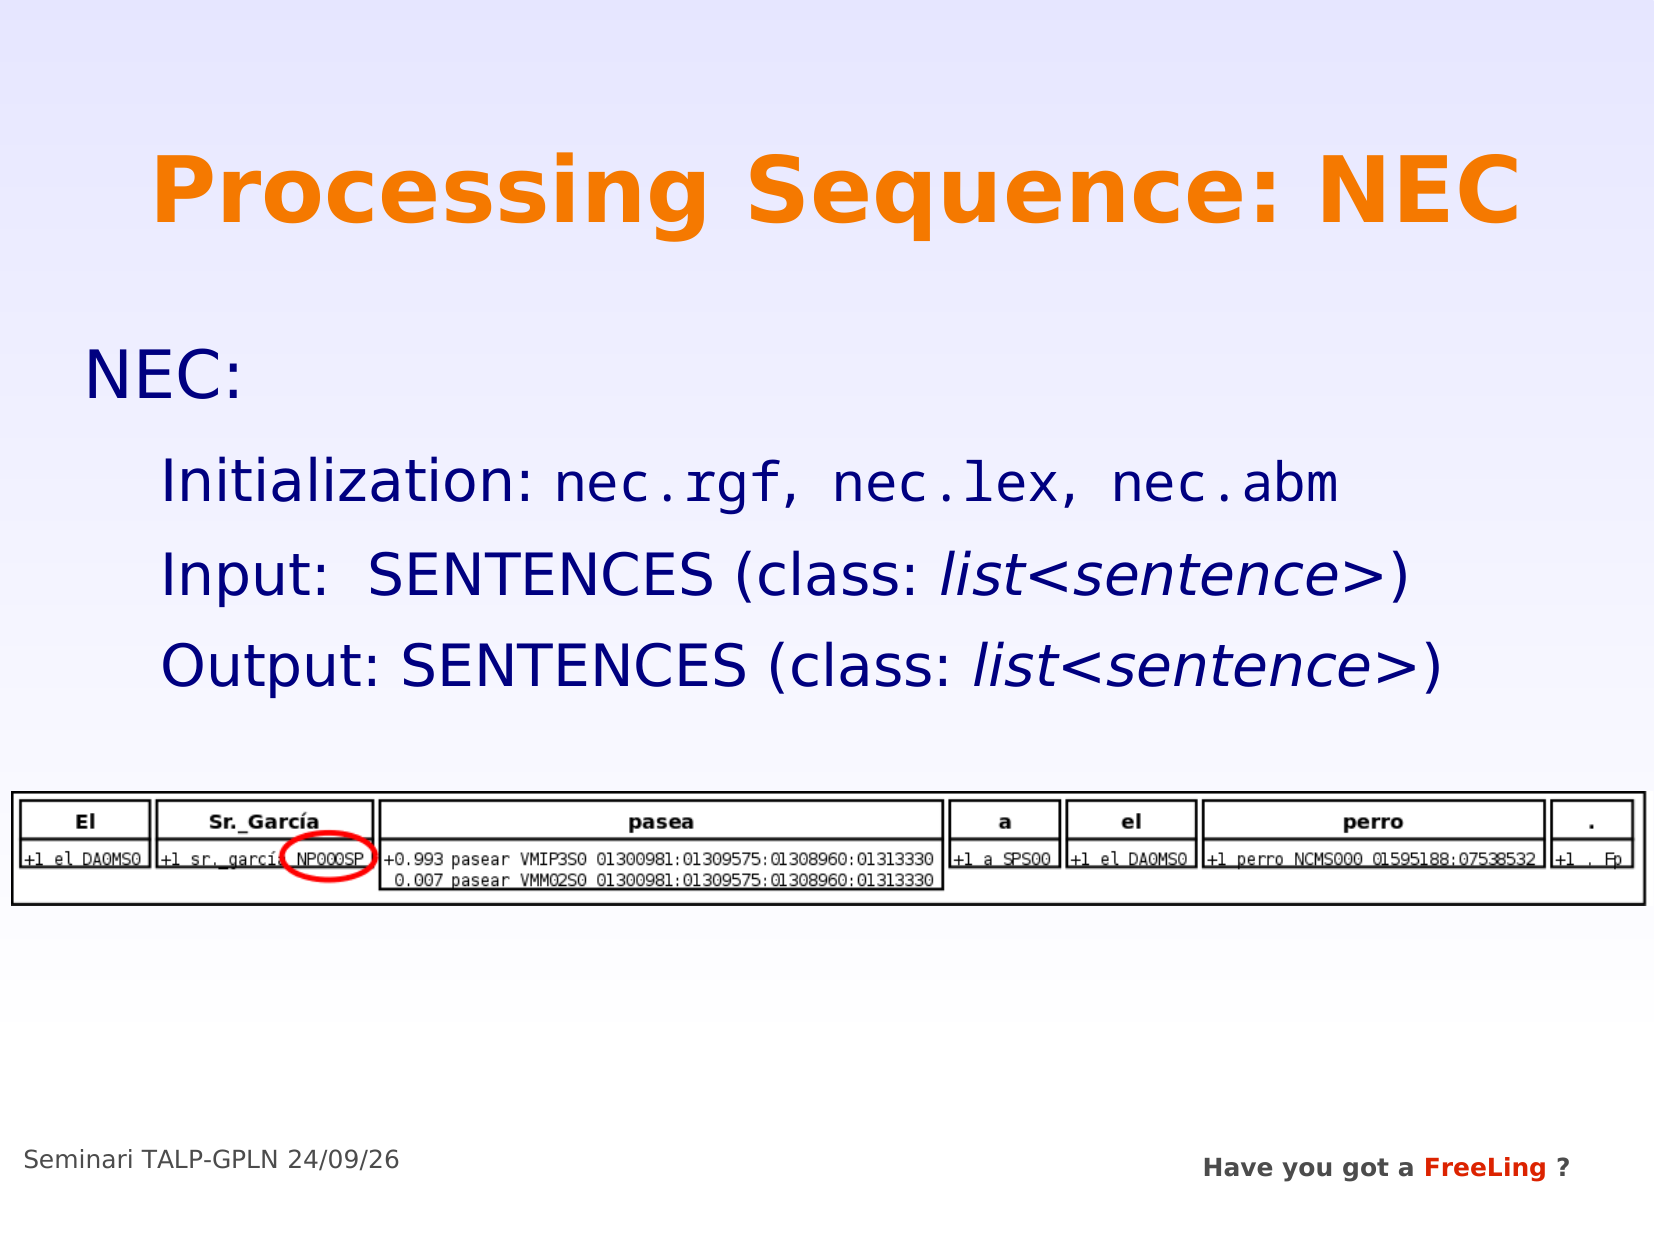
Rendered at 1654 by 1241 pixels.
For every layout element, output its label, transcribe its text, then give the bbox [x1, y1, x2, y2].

title Processing Sequence: NEC [92, 95, 1581, 288]
picture [11, 791, 1654, 906]
list NEC: Initialization: nec.rgf, nec.lex, nec.abm Input: SENTENCES (class: list<sentence>) Output: SENTENCES (class: list<sentence>) [65, 336, 1609, 770]
